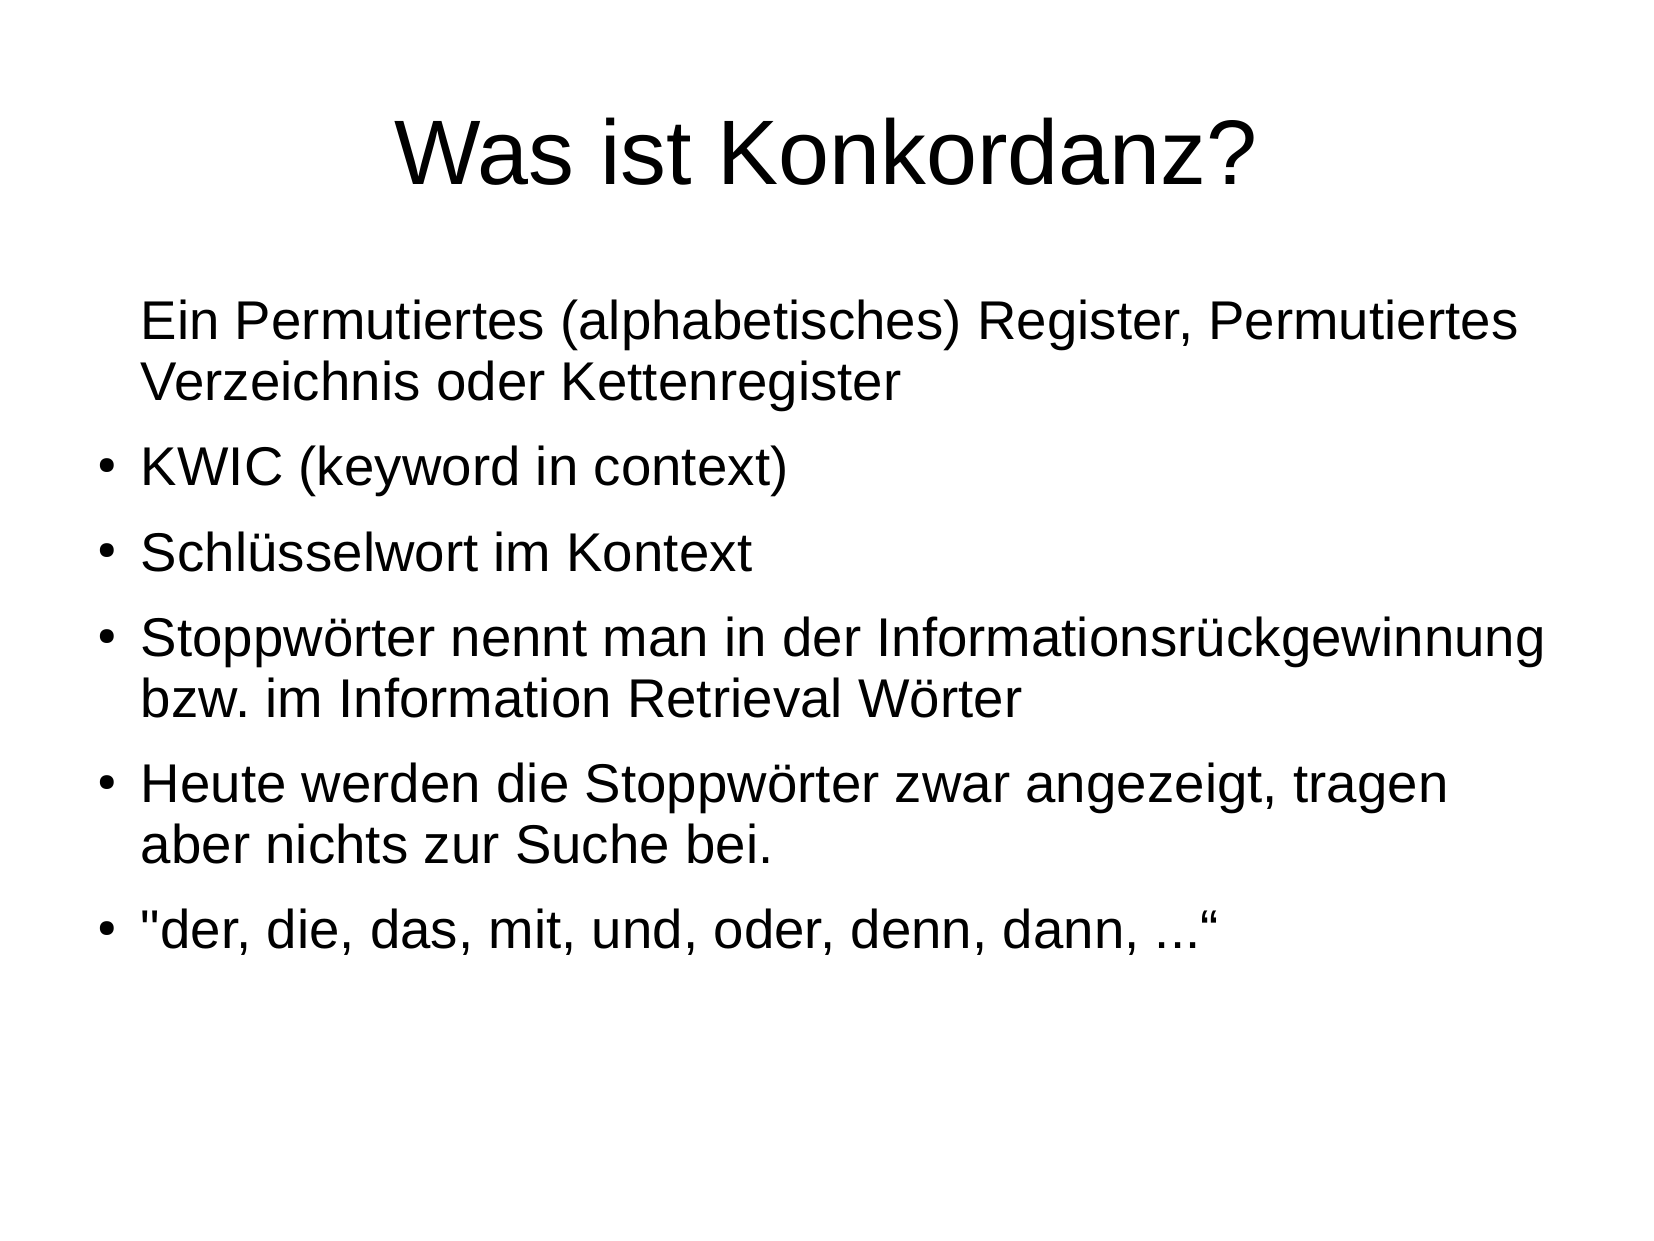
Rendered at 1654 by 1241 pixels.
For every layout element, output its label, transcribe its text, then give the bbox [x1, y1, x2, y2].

list Ein Permutiertes (alphabetisches) Register, Permutiertes Verzeichnis oder Kettenregister KWIC (keyword in context) Schlüsselwort im Kontext Stoppwörter nennt man in der Informationsrückgewinnung bzw. im Information Retrieval Wörter Heute werden die Stoppwörter zwar angezeigt, tragen aber nichts zur Suche bei. "der, die, das, mit, und, oder, denn, dann, ...“ [82, 290, 1571, 1010]
title Was ist Konkordanz? [82, 49, 1571, 257]
